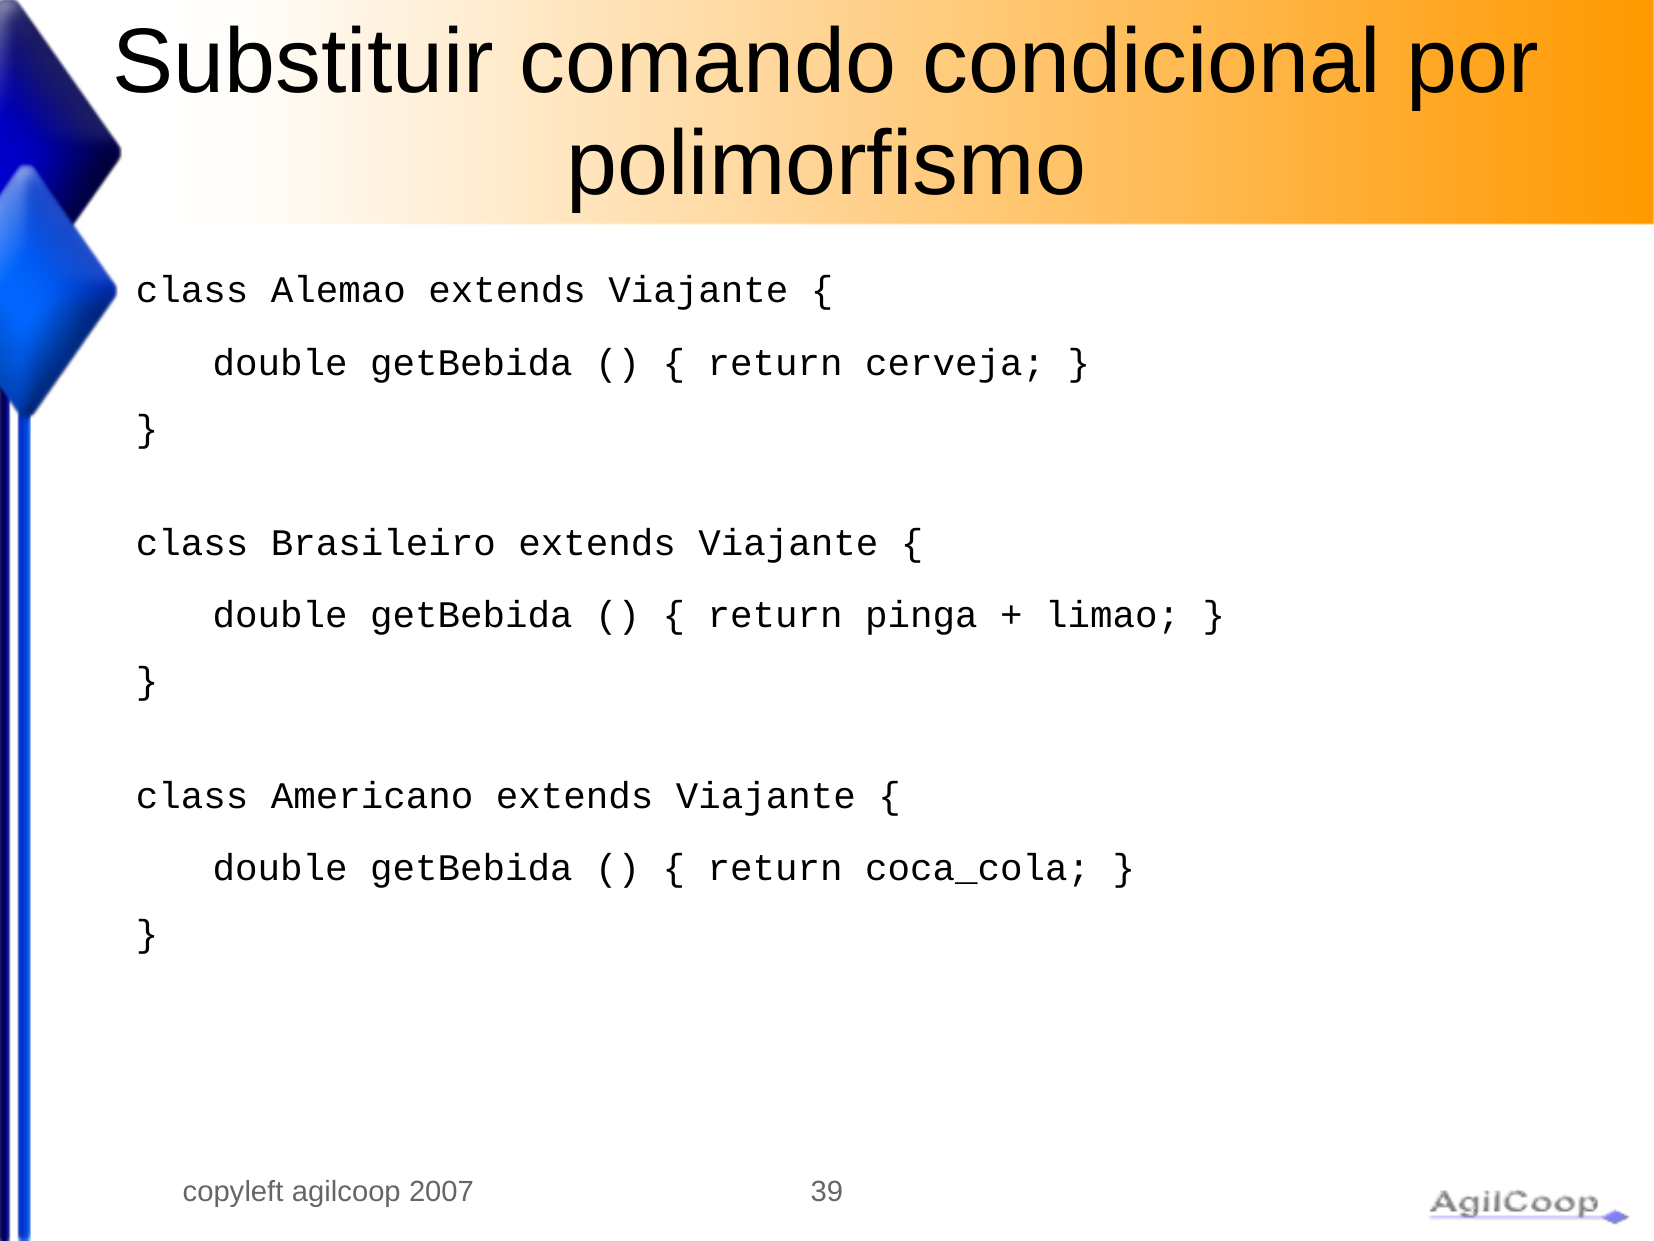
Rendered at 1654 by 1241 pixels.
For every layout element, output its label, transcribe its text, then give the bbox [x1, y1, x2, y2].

picture [0, 0, 1654, 1241]
list class Alemao extends Viajante { double getBebida () { return cerveja; } } class Brasileiro extends Viajante { double getBebida () { return pinga + limao; } } class Americano extends Viajante { double getBebida () { return coca_cola; } } [118, 271, 1607, 1123]
title Substituir comando condicional por polimorfismo [82, 8, 1571, 216]
